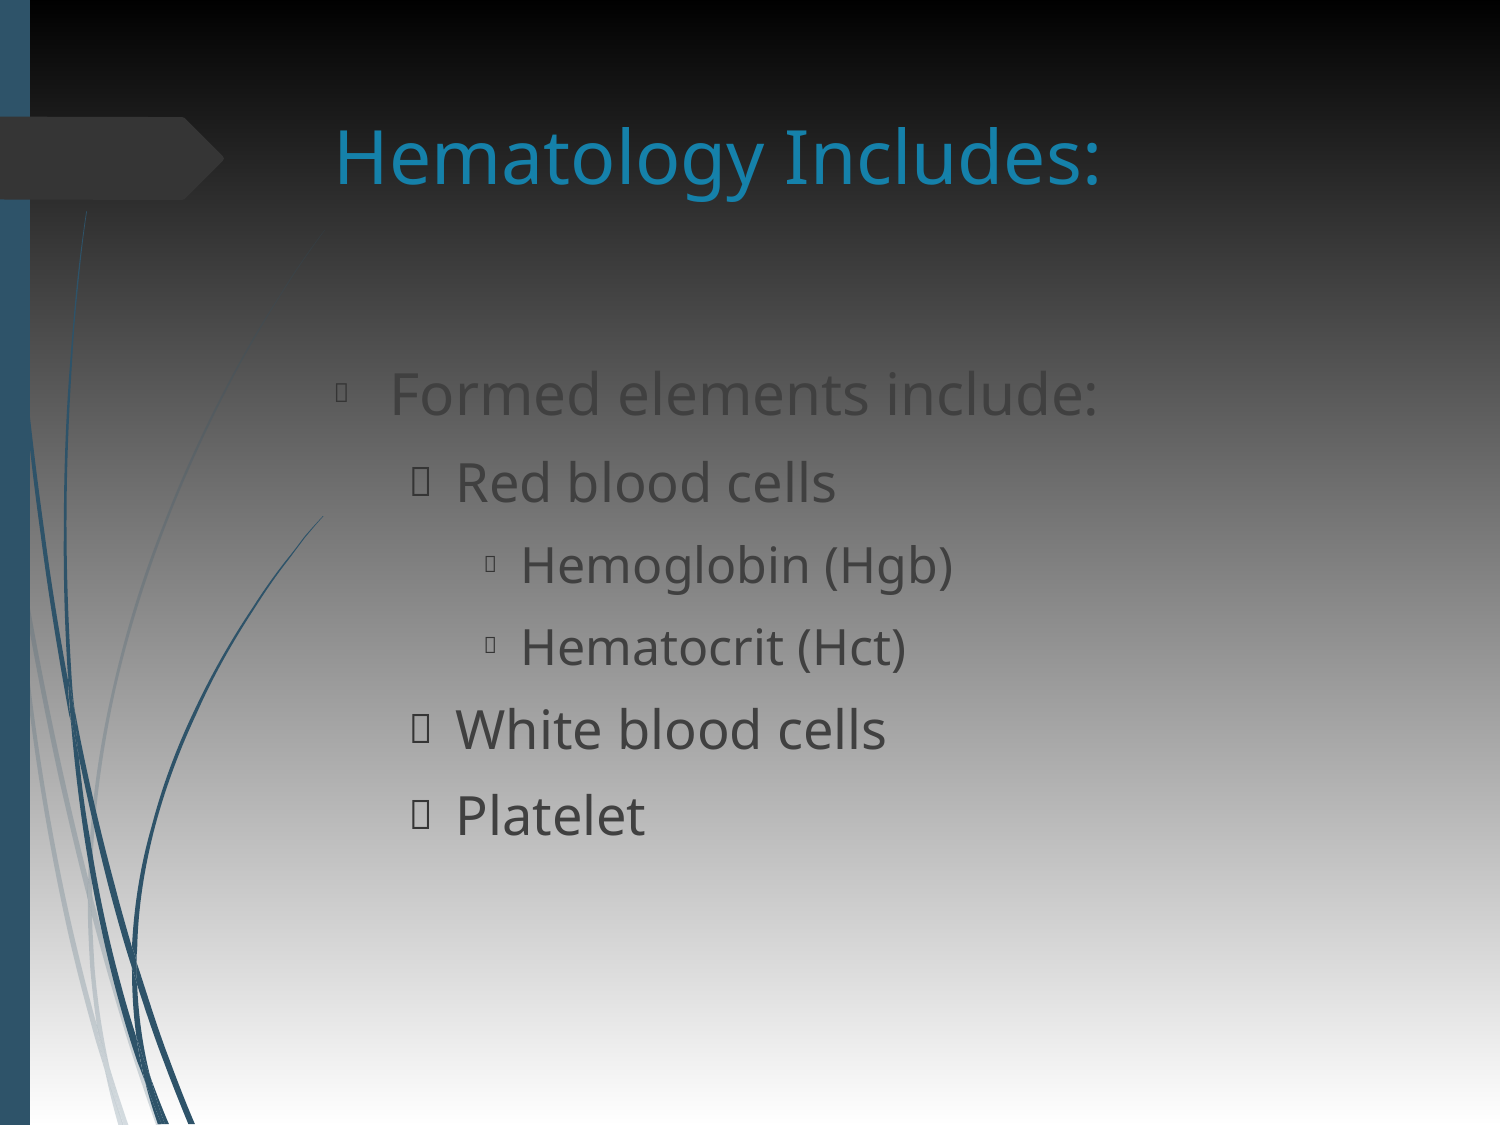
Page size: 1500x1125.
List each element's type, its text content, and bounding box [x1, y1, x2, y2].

title Hematology Includes: [319, 102, 1400, 313]
list Formed elements include: Red blood cells Hemoglobin (Hgb) Hematocrit (Hct) White blood cells Platelet [318, 350, 1400, 970]
